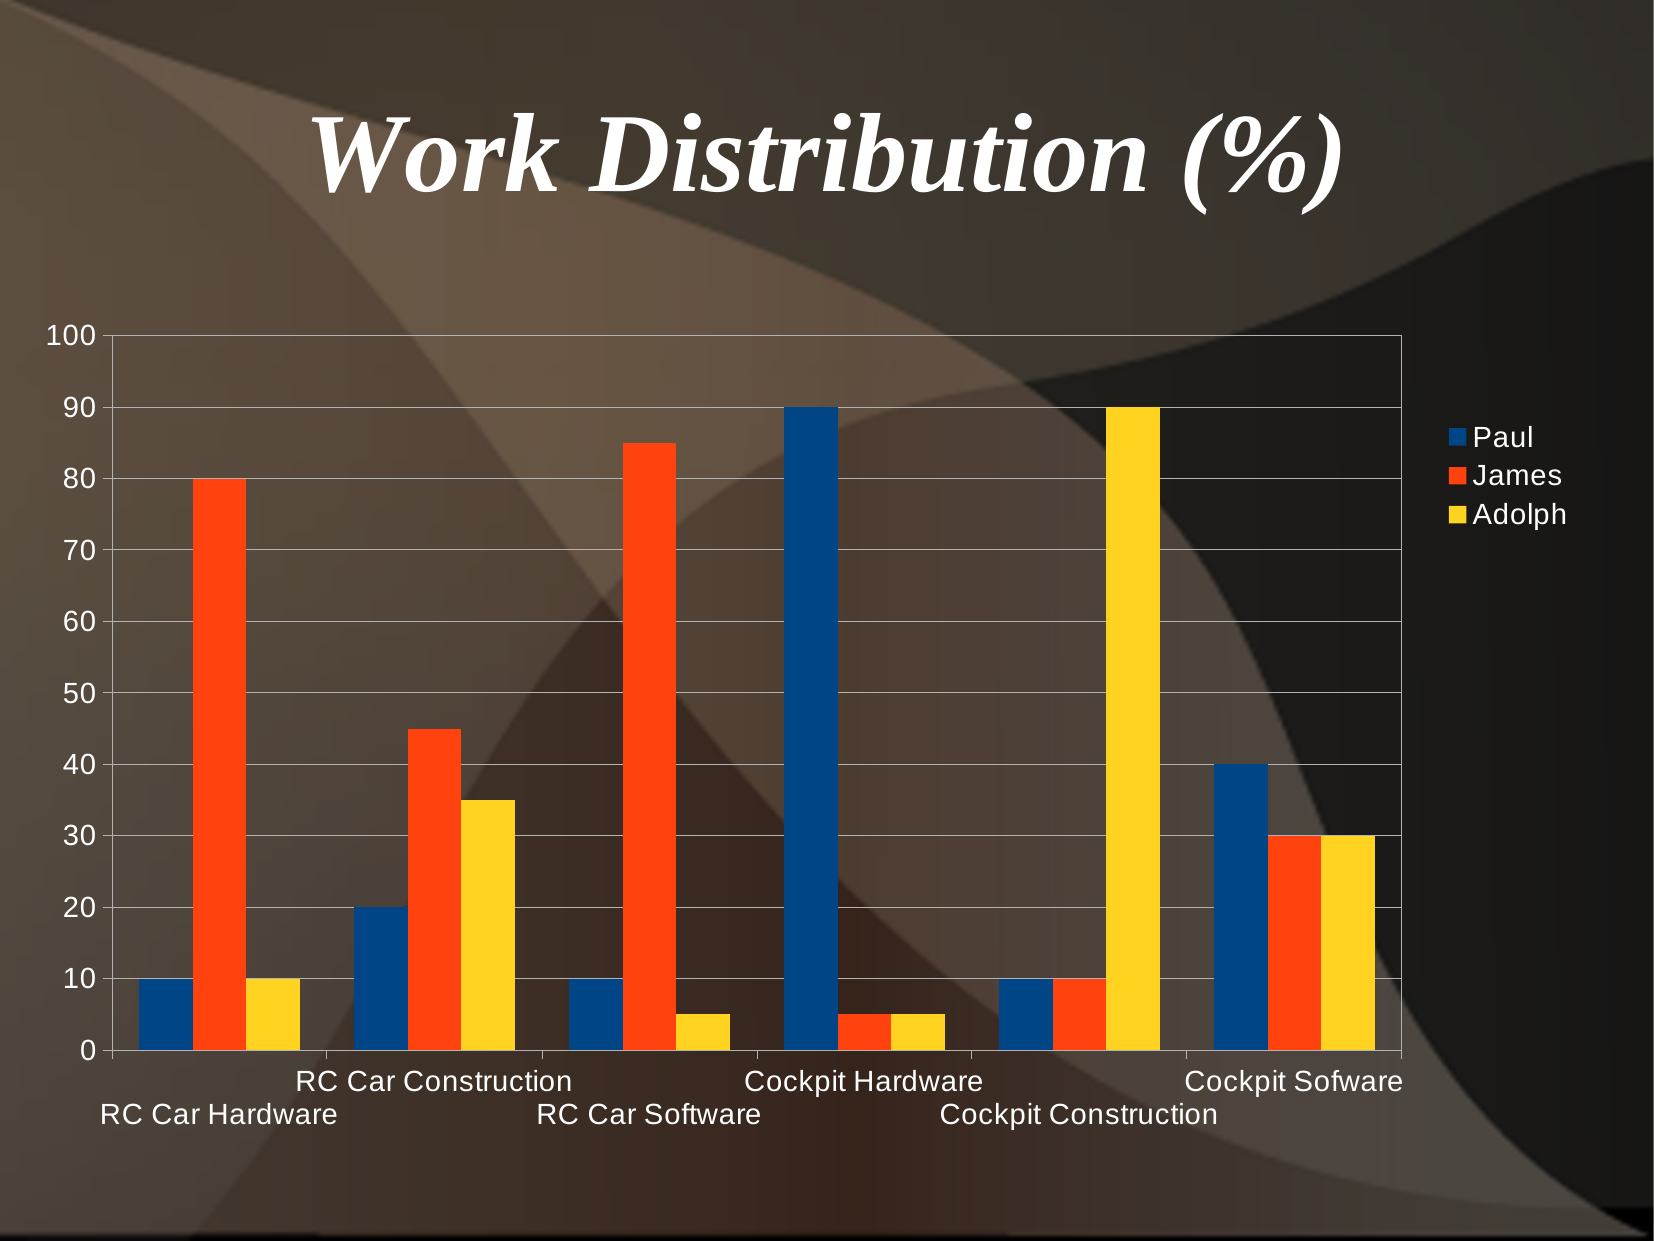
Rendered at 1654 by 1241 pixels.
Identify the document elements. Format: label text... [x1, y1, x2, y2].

picture [0, 0, 1654, 1241]
title Work Distribution (%) [82, 49, 1571, 257]
chart [33, 262, 1651, 1151]
